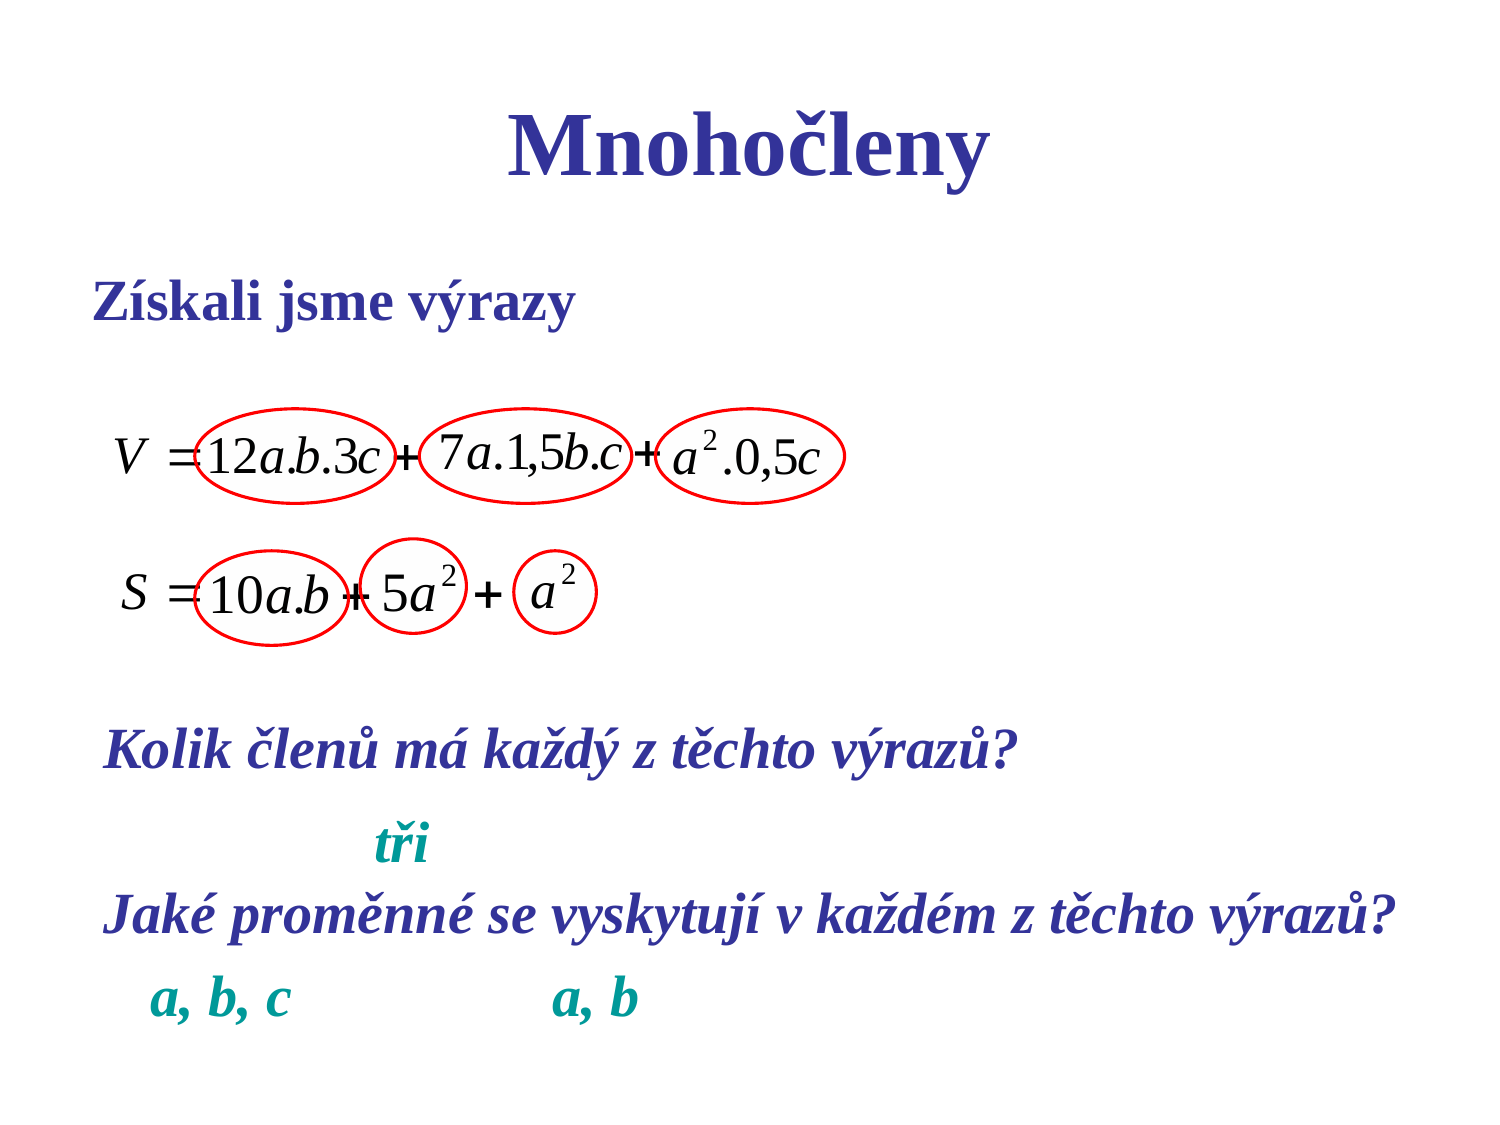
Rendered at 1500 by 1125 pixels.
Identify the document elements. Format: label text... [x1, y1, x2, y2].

text_box [360, 538, 467, 634]
chart [430, 478, 453, 492]
chart [597, 416, 699, 497]
text_box a, b [537, 940, 845, 1046]
chart [559, 550, 585, 562]
title Mnohočleny [75, 45, 1426, 233]
chart [203, 425, 217, 436]
text_box [194, 550, 349, 646]
text_box Získali jsme výrazy [76, 245, 1046, 350]
text_box tři [384, 836, 395, 857]
chart [801, 481, 832, 497]
chart [373, 425, 429, 487]
chart [445, 550, 514, 625]
text_box tři [360, 786, 467, 857]
text_box [194, 408, 396, 504]
text_box [655, 408, 845, 504]
chart [430, 420, 454, 434]
text_box [513, 550, 597, 634]
chart [804, 416, 832, 431]
text_box [419, 408, 632, 504]
text_box a, b, c [135, 940, 443, 1046]
chart [206, 562, 220, 572]
chart [109, 425, 202, 487]
chart [324, 562, 383, 628]
chart [203, 476, 217, 487]
text_box Kolik členů má každý z těchto výrazů? [88, 692, 1058, 798]
chart [112, 561, 201, 623]
chart [522, 550, 551, 566]
text_box Jaké proměnné se vyskytují v každém z těchto výrazů? [88, 857, 1447, 963]
